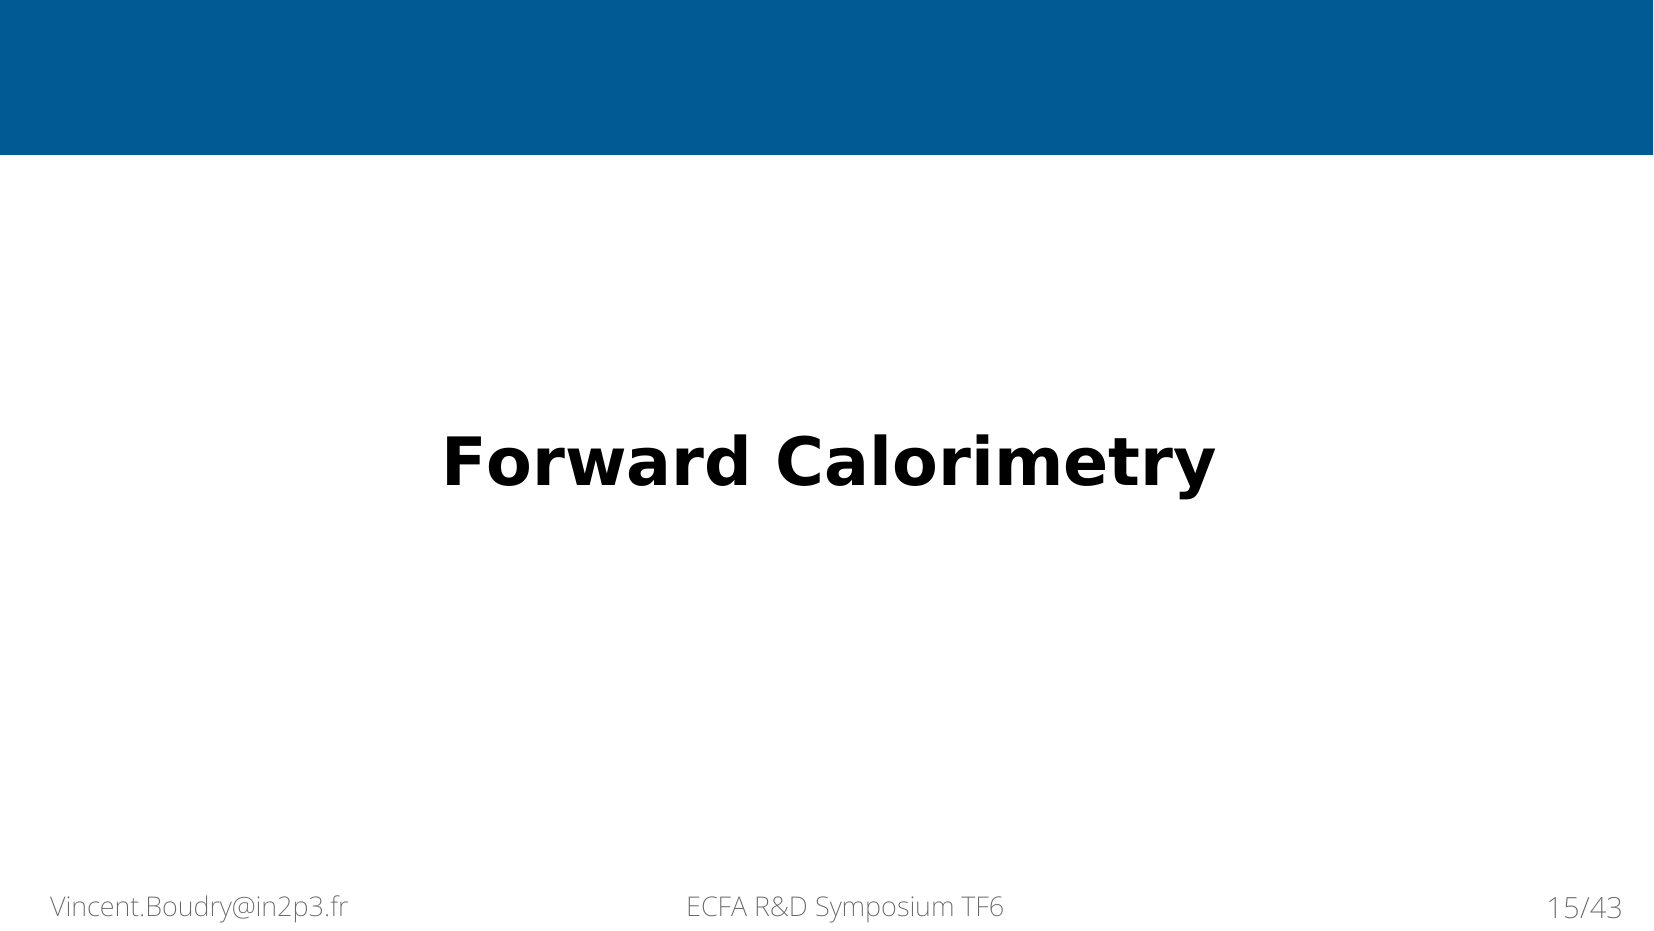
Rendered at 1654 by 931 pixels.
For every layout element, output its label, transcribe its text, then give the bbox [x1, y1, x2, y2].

subtitle Forward Calorimetry [24, 160, 1635, 765]
